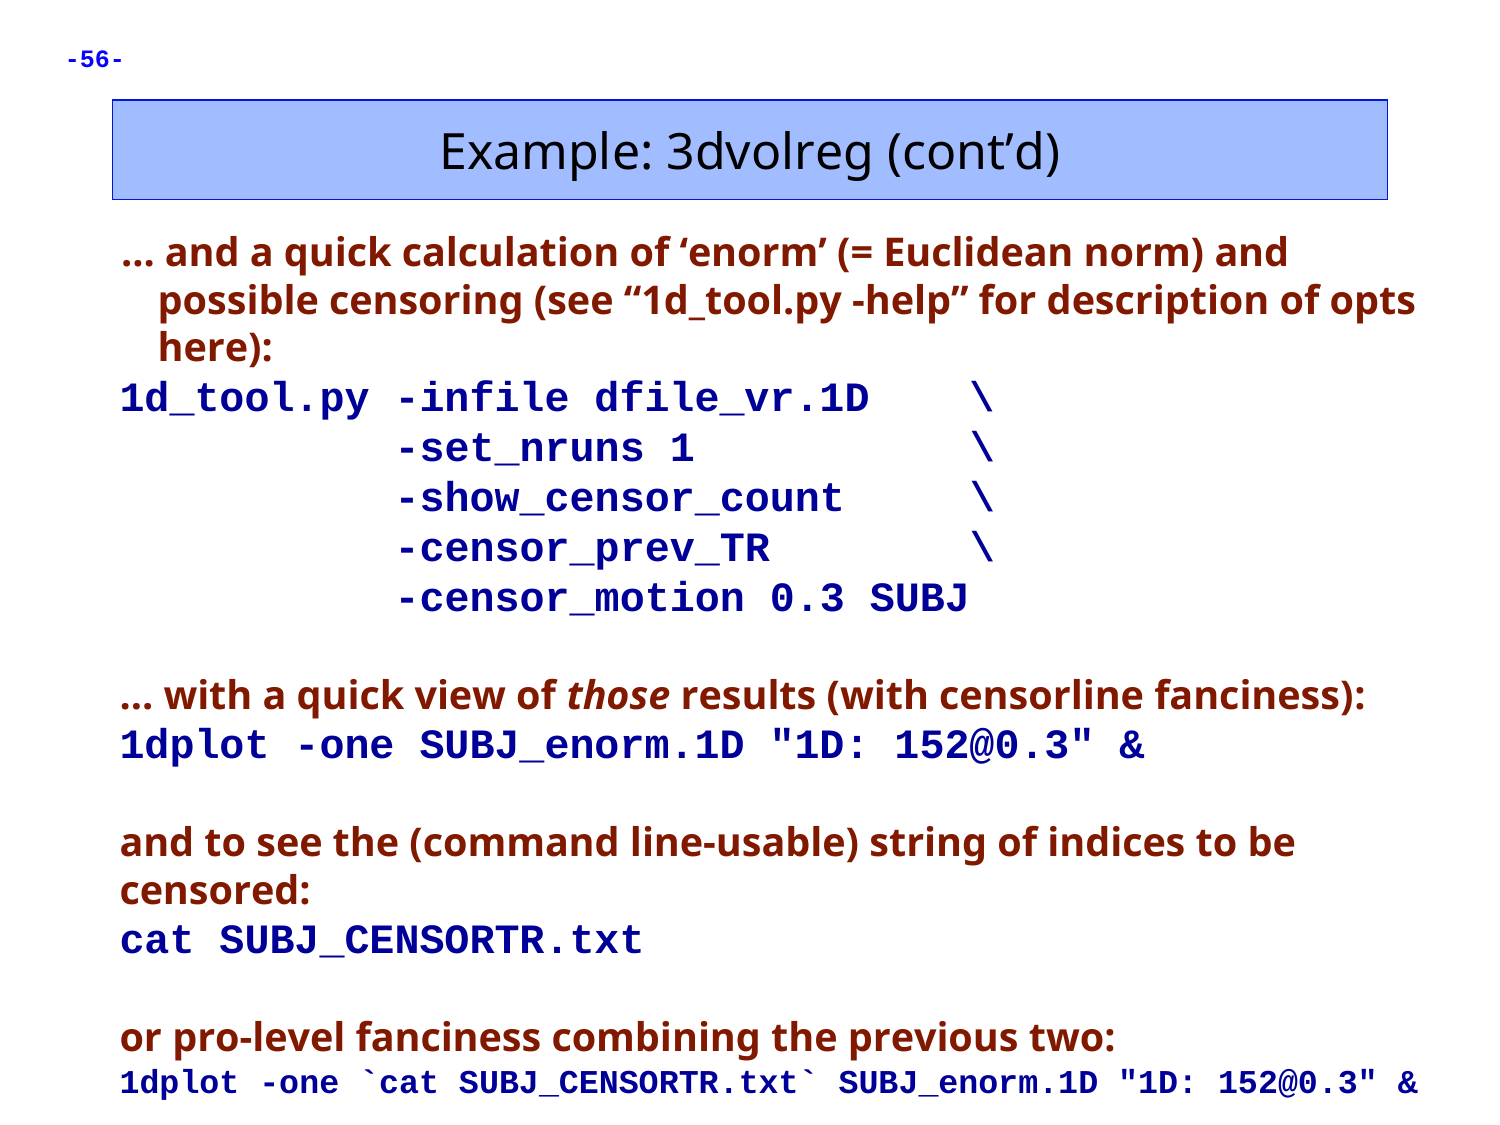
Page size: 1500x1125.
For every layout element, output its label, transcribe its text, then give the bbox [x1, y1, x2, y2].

text_box Example: 3dvolreg (cont’d) [112, 99, 1388, 200]
text_box ... and a quick calculation of ‘enorm’ (= Euclidean norm) and possible censoring (see “1d_tool.py -help” for description of opts here): 1d_tool.py -infile dfile_vr.1D \ -set_nruns 1 \ -show_censor_count \ -censor_prev_TR \ -censor_motion 0.3 SUBJ ... with a quick view of those results (with censorline fanciness): 1dplot -one SUBJ_enorm.1D "1D: 152@0.3" & and to see the (command line-usable) string of indices to be censored: cat SUBJ_CENSORTR.txt or pro-level fanciness combining the previous two: 1dplot -one `cat SUBJ_CENSORTR.txt` SUBJ_enorm.1D "1D: 152@0.3" & [104, 219, 1465, 1102]
